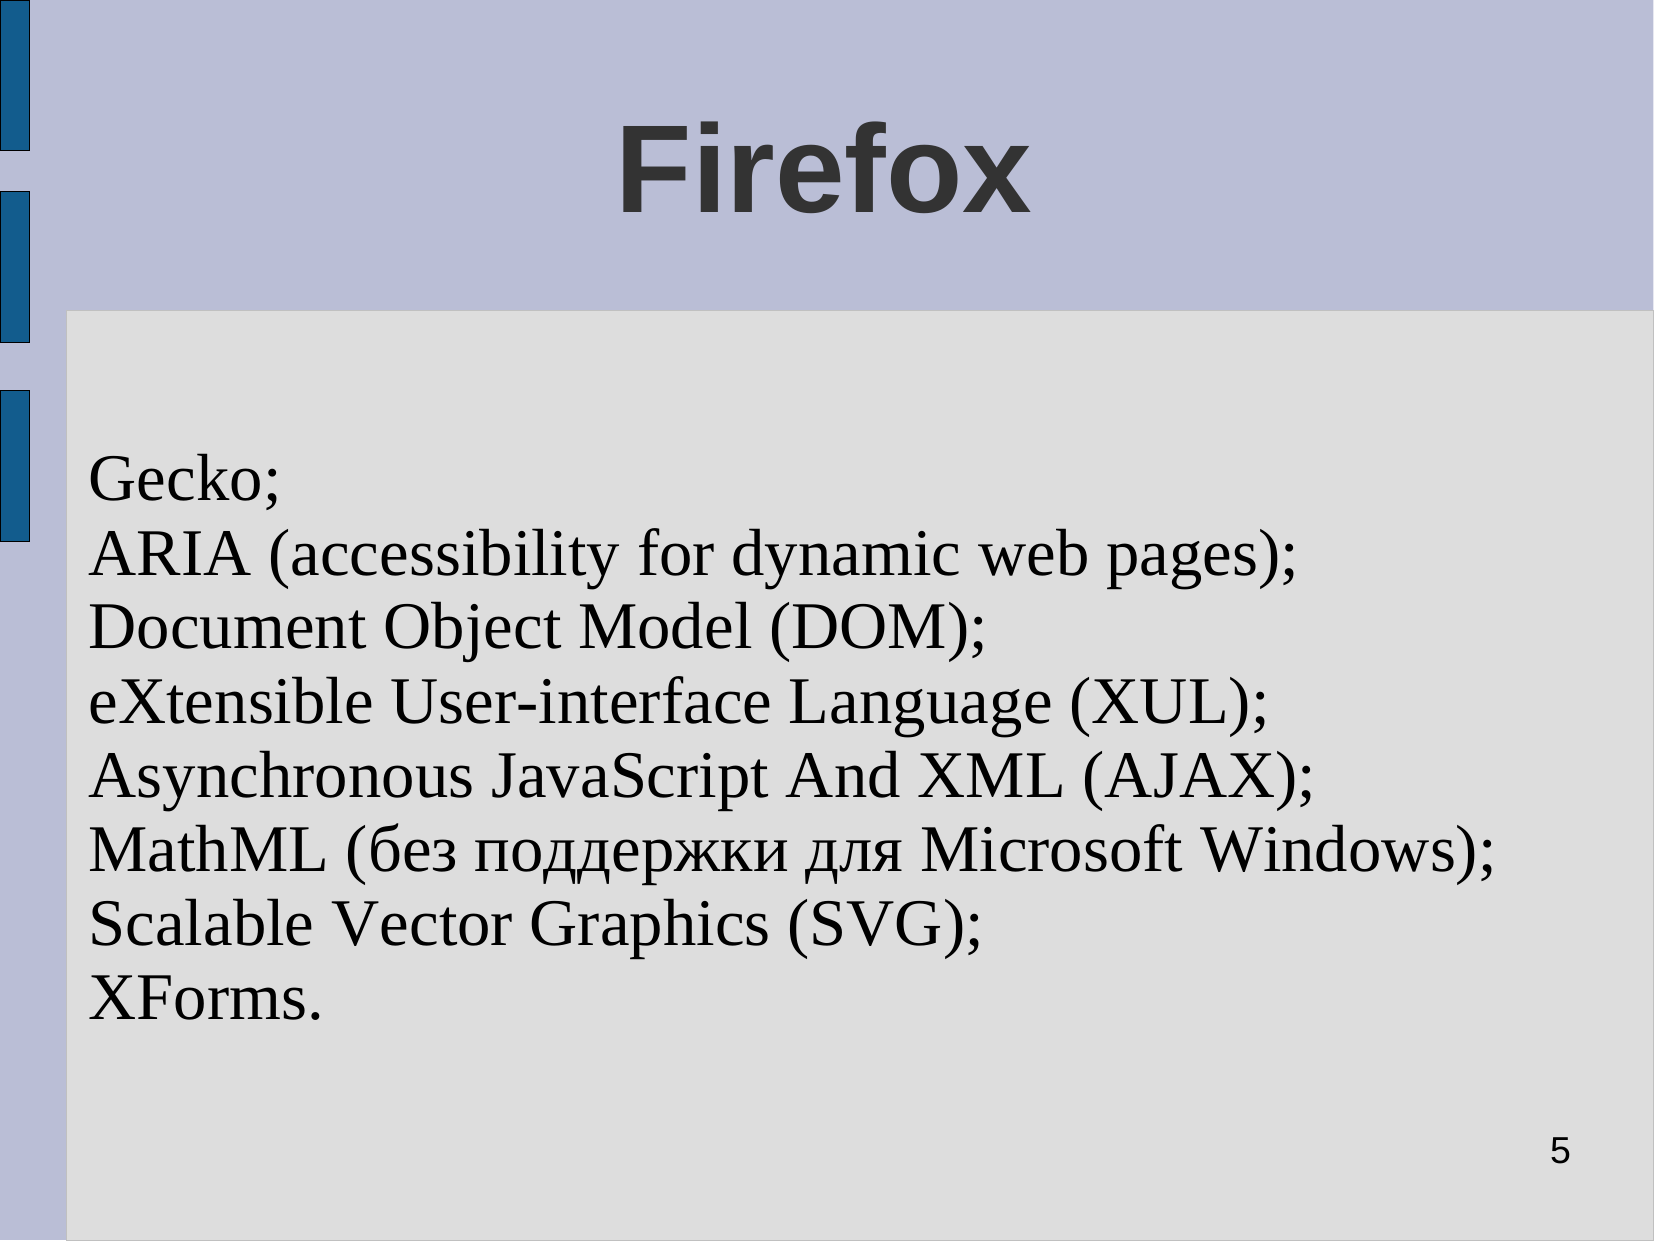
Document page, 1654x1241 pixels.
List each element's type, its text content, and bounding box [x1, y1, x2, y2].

subtitle Gecko; ARIA (accessibility for dynamic web pages); Document Object Model (DOM); eXtensible User-interface Language (XUL); Asynchronous JavaScript And XML (AJAX); MathML (без поддержки для Microsoft Windows); Scalable Vector Graphics (SVG); XForms. [88, 354, 1654, 1121]
text_box 5 [1535, 1122, 1605, 1179]
title Firefox [118, 73, 1531, 266]
